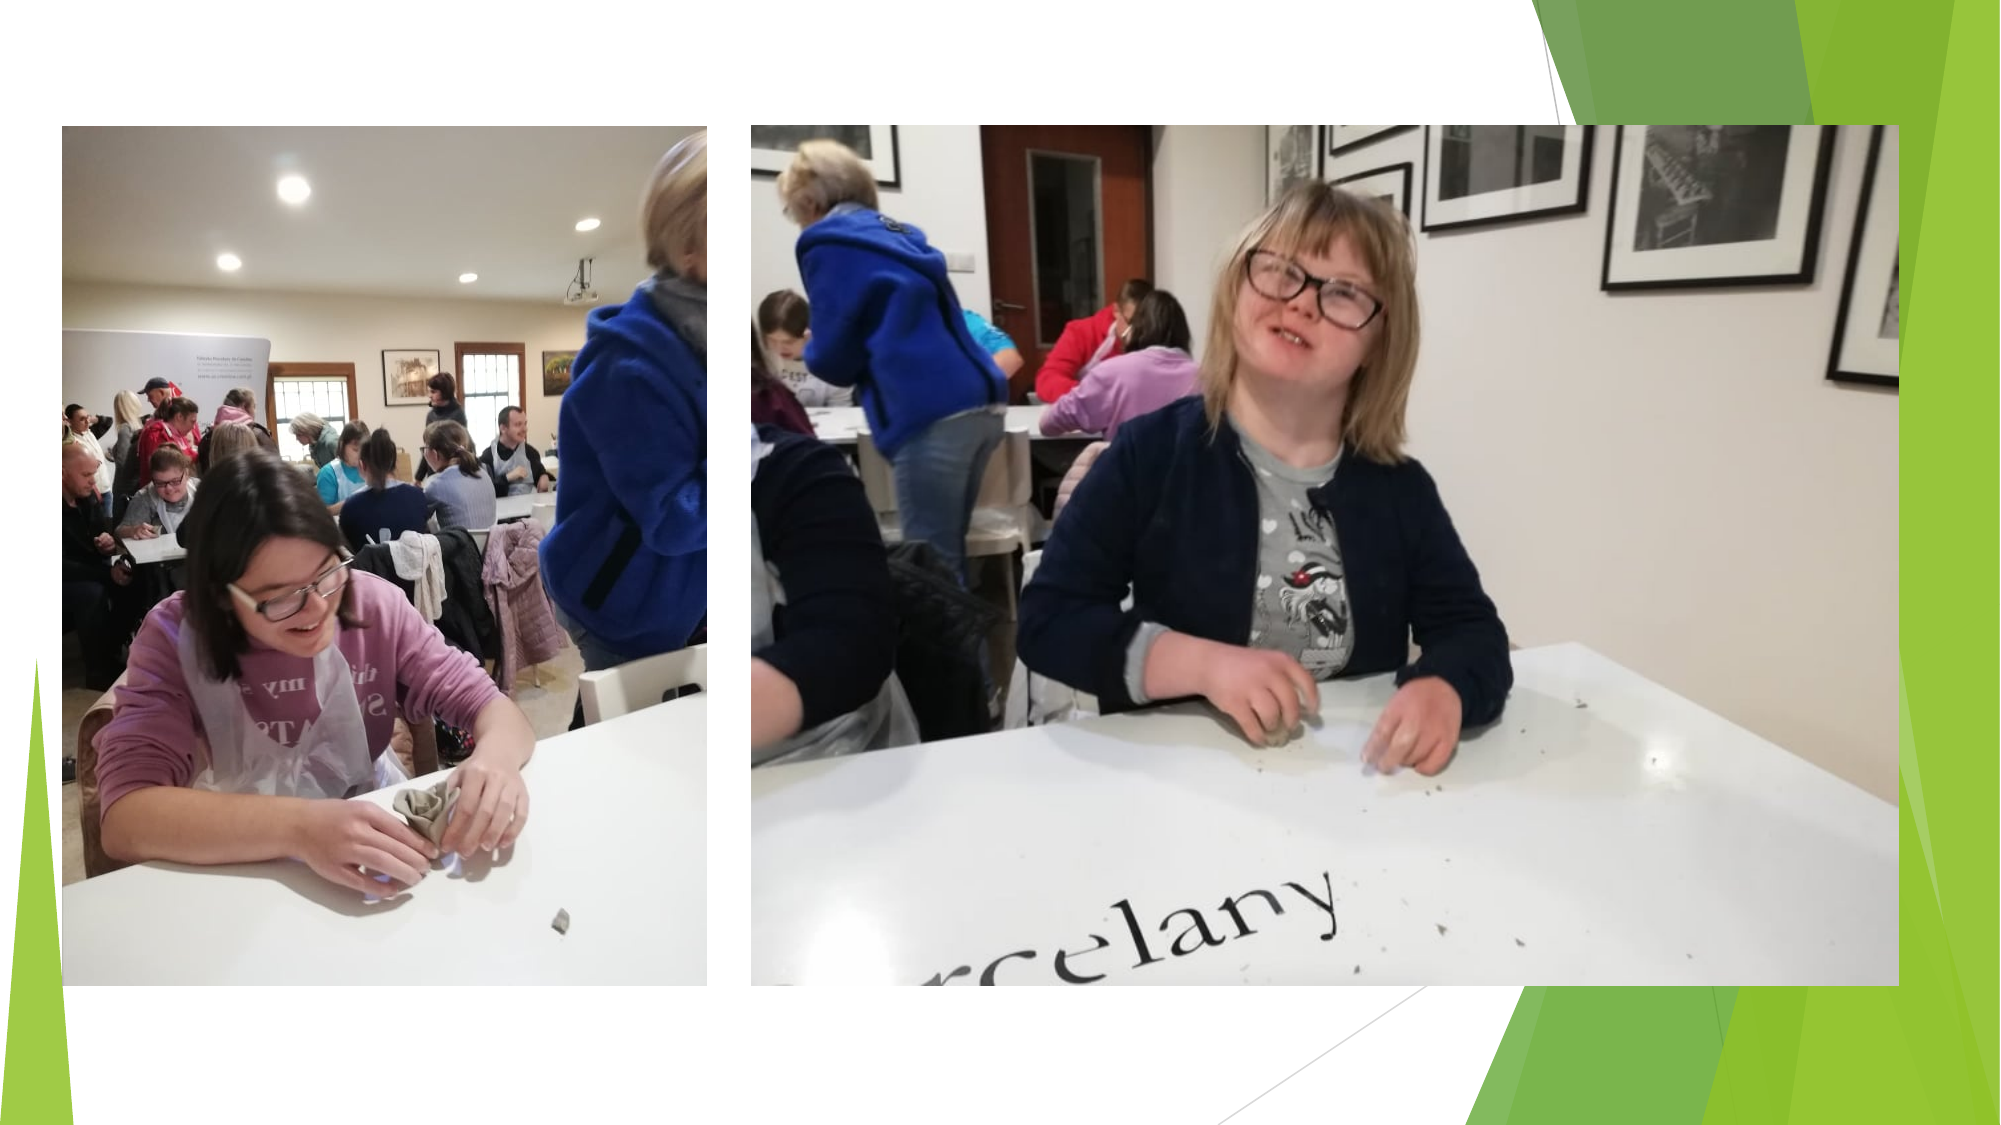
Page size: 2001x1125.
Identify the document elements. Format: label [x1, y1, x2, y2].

picture [751, 125, 1899, 986]
picture [62, 126, 707, 986]
